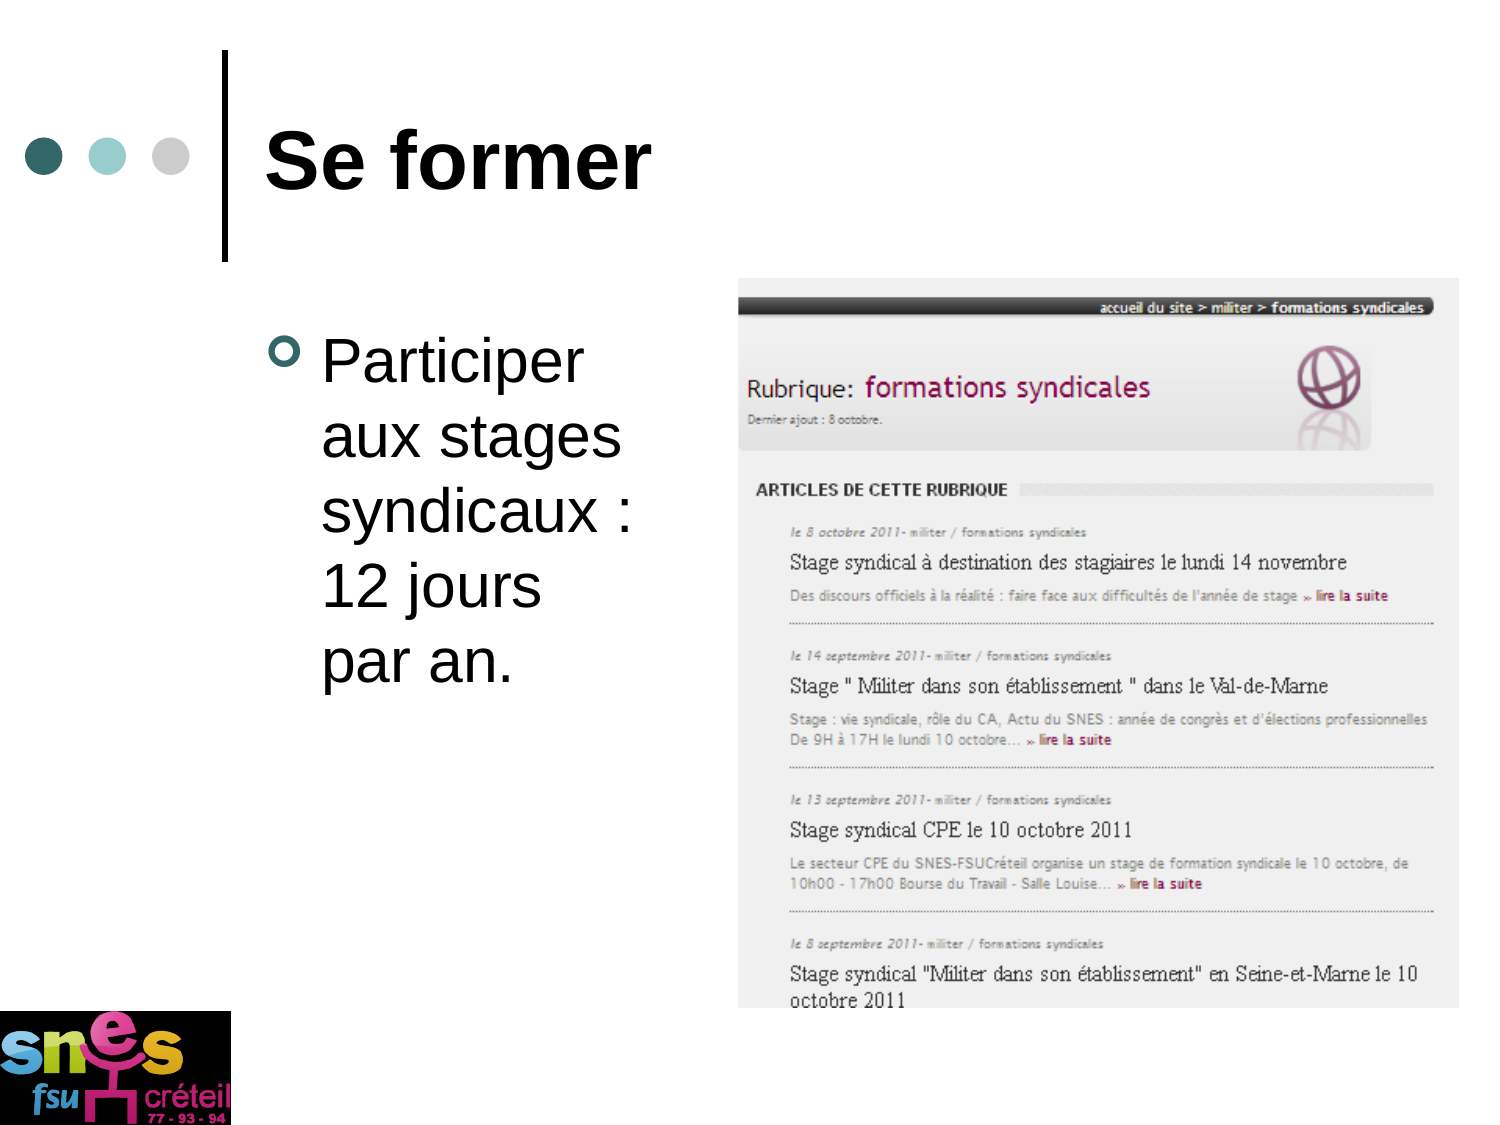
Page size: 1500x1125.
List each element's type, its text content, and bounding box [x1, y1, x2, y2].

picture [738, 278, 1459, 1008]
list Participer aux stages syndicaux : 12 jours par an. [249, 312, 656, 853]
title Se former [249, 31, 1401, 282]
picture [0, 1011, 231, 1125]
